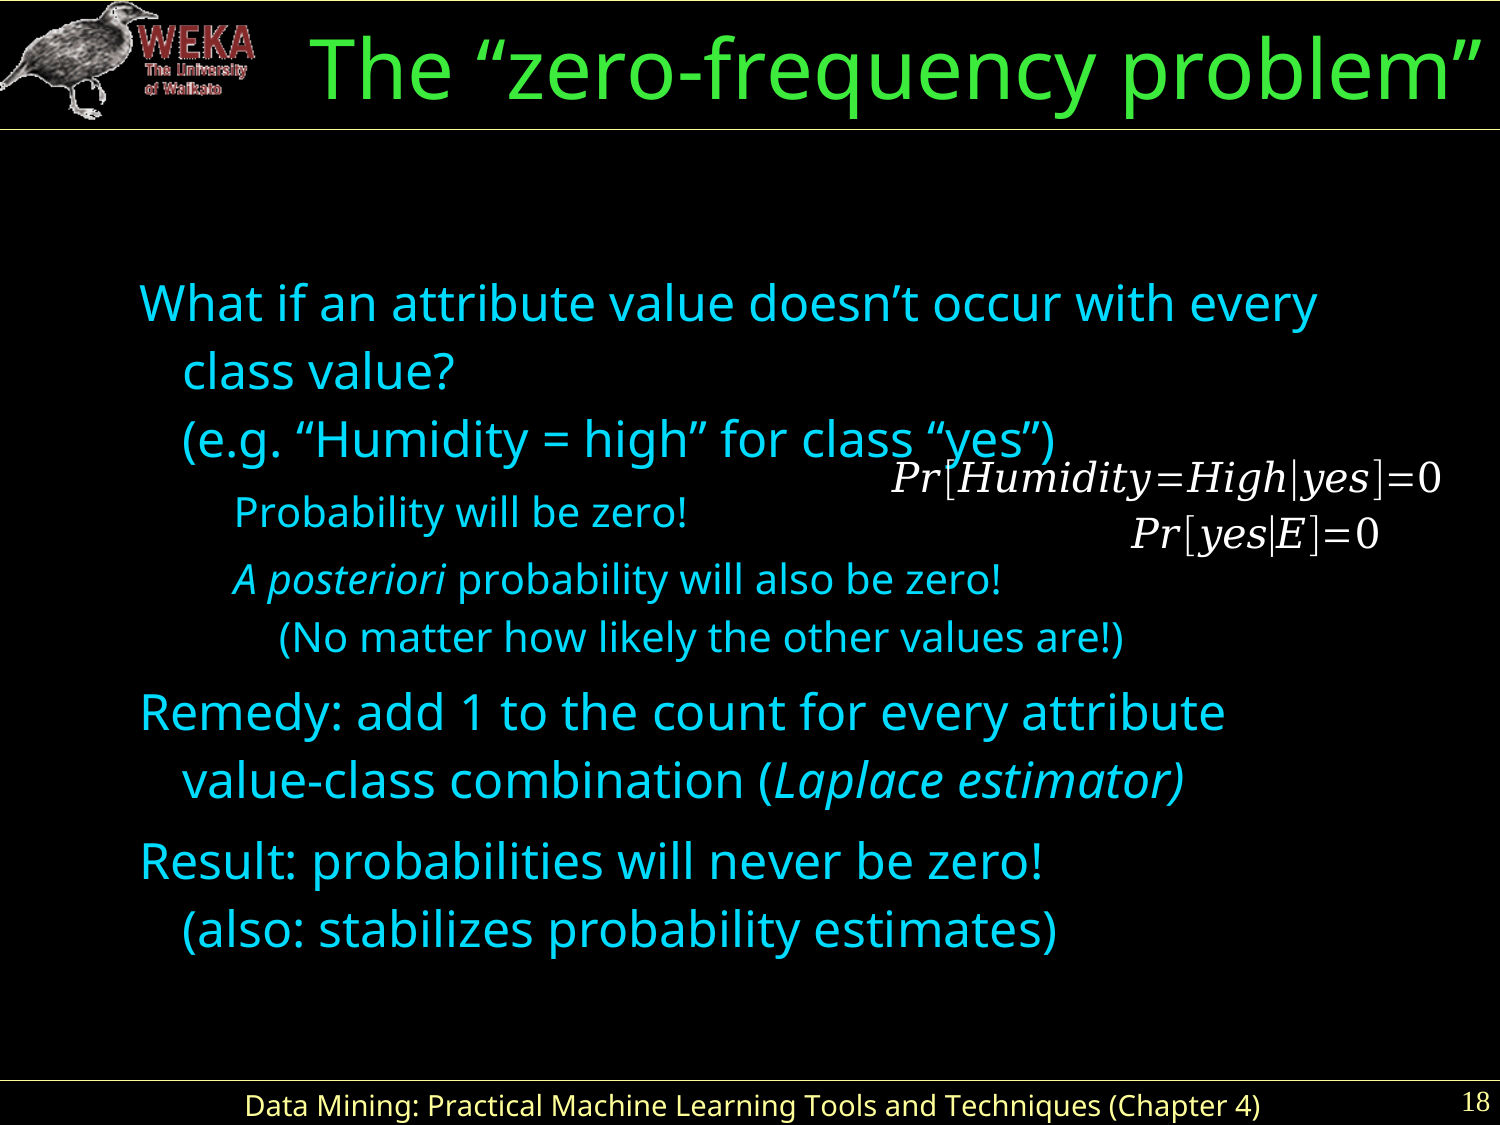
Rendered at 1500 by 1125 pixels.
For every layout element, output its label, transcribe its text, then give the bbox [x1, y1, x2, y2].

chart [1125, 509, 1386, 559]
picture [0, 1, 266, 129]
chart [885, 453, 1450, 503]
text_box What if an attribute value doesn’t occur with every class value? (e.g. “Humidity = high” for class “yes”) Probability will be zero! A posteriori probability will also be zero! (No matter how likely the other values are!) Remedy: add 1 to the count for every attribute value-class combination (Laplace estimator) Result: probabilities will never be zero! (also: stabilizes probability estimates) [124, 260, 1363, 936]
title The “zero-frequency problem” [295, 0, 1500, 148]
